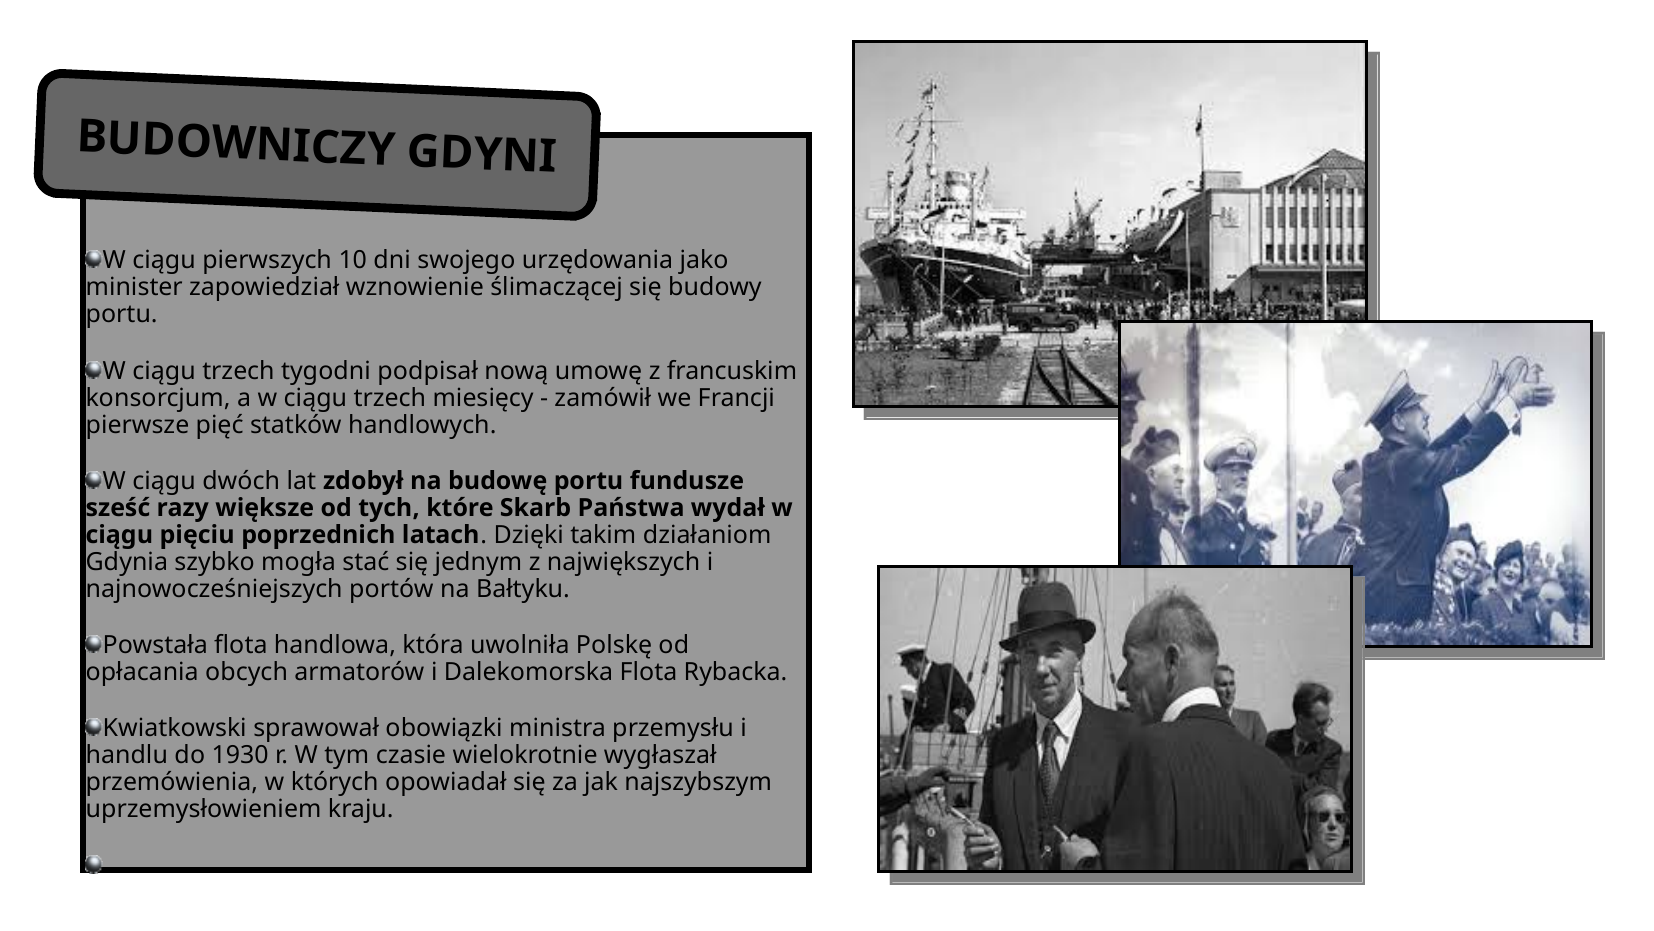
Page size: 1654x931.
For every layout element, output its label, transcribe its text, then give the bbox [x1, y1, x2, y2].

picture [855, 42, 1366, 406]
picture [1121, 322, 1591, 646]
picture [880, 567, 1351, 871]
text_box Budowniczy Gdyni [38, 73, 597, 217]
list W ciągu pierwszych 10 dni swojego urzędowania jako minister zapowiedział wznowienie ślimaczącej się budowy portu. W ciągu trzech tygodni podpisał nową umowę z francuskim konsorcjum, a w ciągu trzech miesięcy - zamówił we Francji pierwsze pięć statków handlowych. W ciągu dwóch lat zdobył na budowę portu fundusze sześć razy większe od tych, które Skarb Państwa wydał w ciągu pięciu poprzednich latach. Dzięki takim działaniom Gdynia szybko mogła stać się jednym z największych i najnowocześniejszych portów na Bałtyku. Powstała flota handlowa, która uwolniła Polskę od opłacania obcych armatorów i Dalekomorska Flota Rybacka. Kwiatkowski sprawował obowiązki ministra przemysłu i handlu do 1930 r. W tym czasie wielokrotnie wygłaszał przemówienia, w których opowiadał się za jak najszybszym uprzemysłowieniem kraju. [82, 135, 809, 871]
